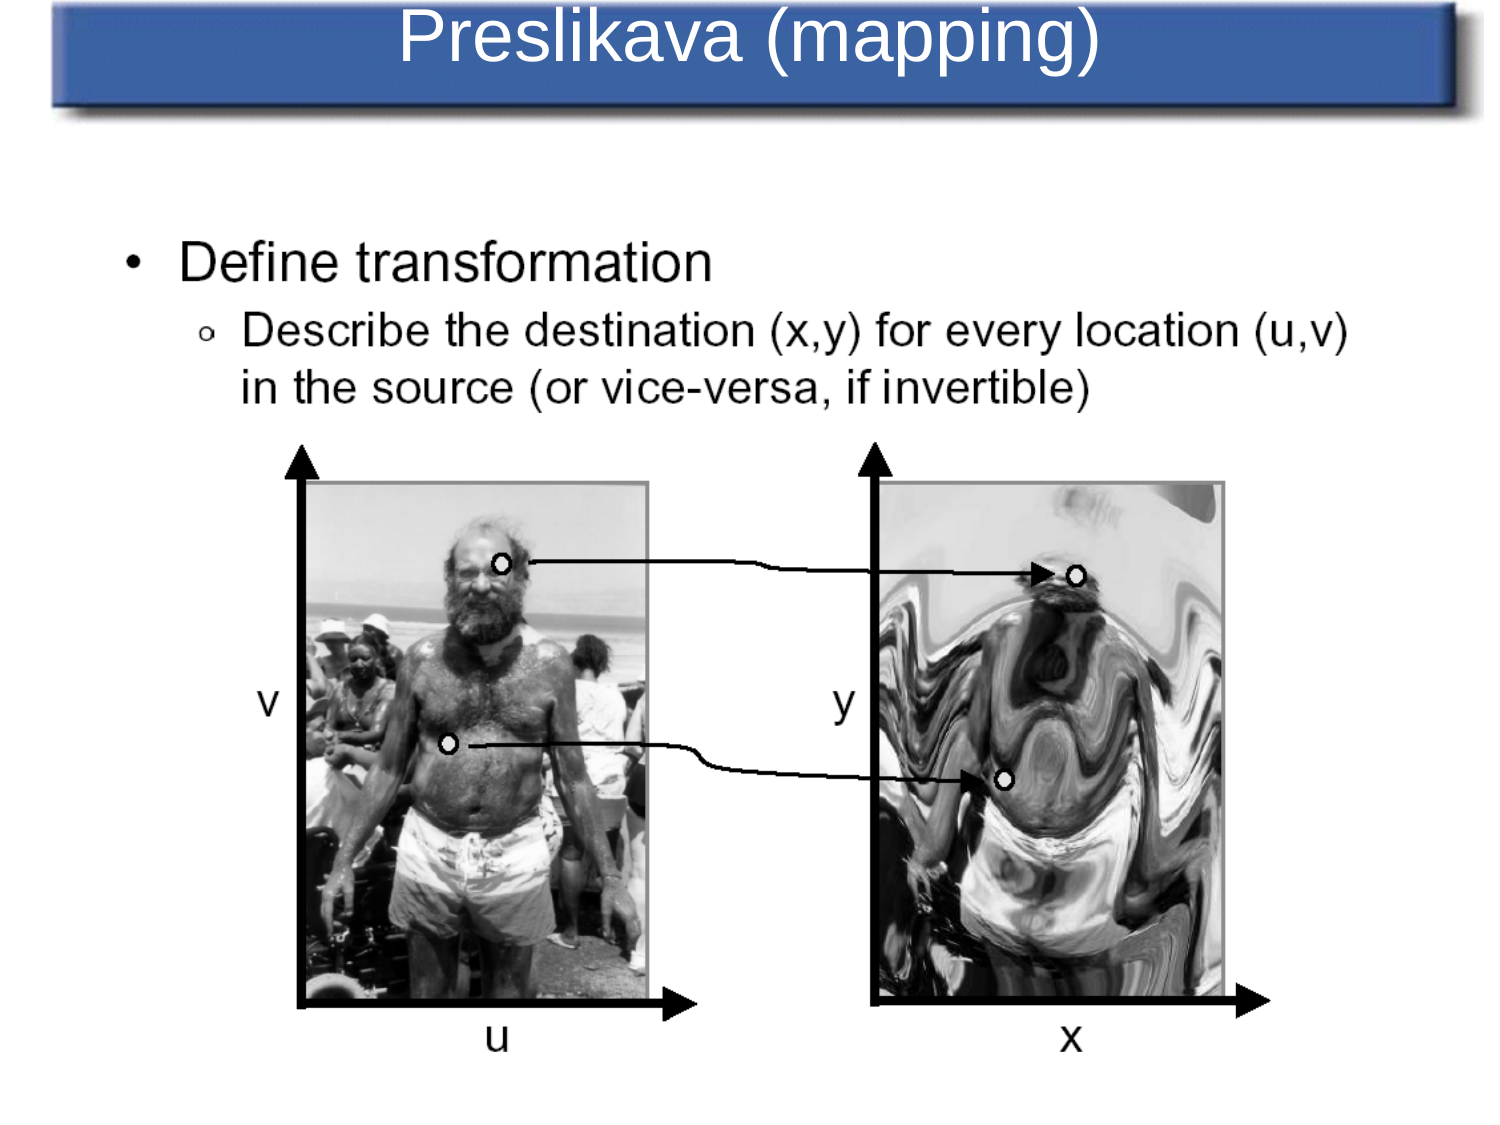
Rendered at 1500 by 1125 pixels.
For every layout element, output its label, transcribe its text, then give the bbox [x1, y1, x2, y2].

picture [112, 224, 1401, 1068]
picture [50, 0, 1484, 127]
title Preslikava (mapping) [75, 0, 1426, 85]
